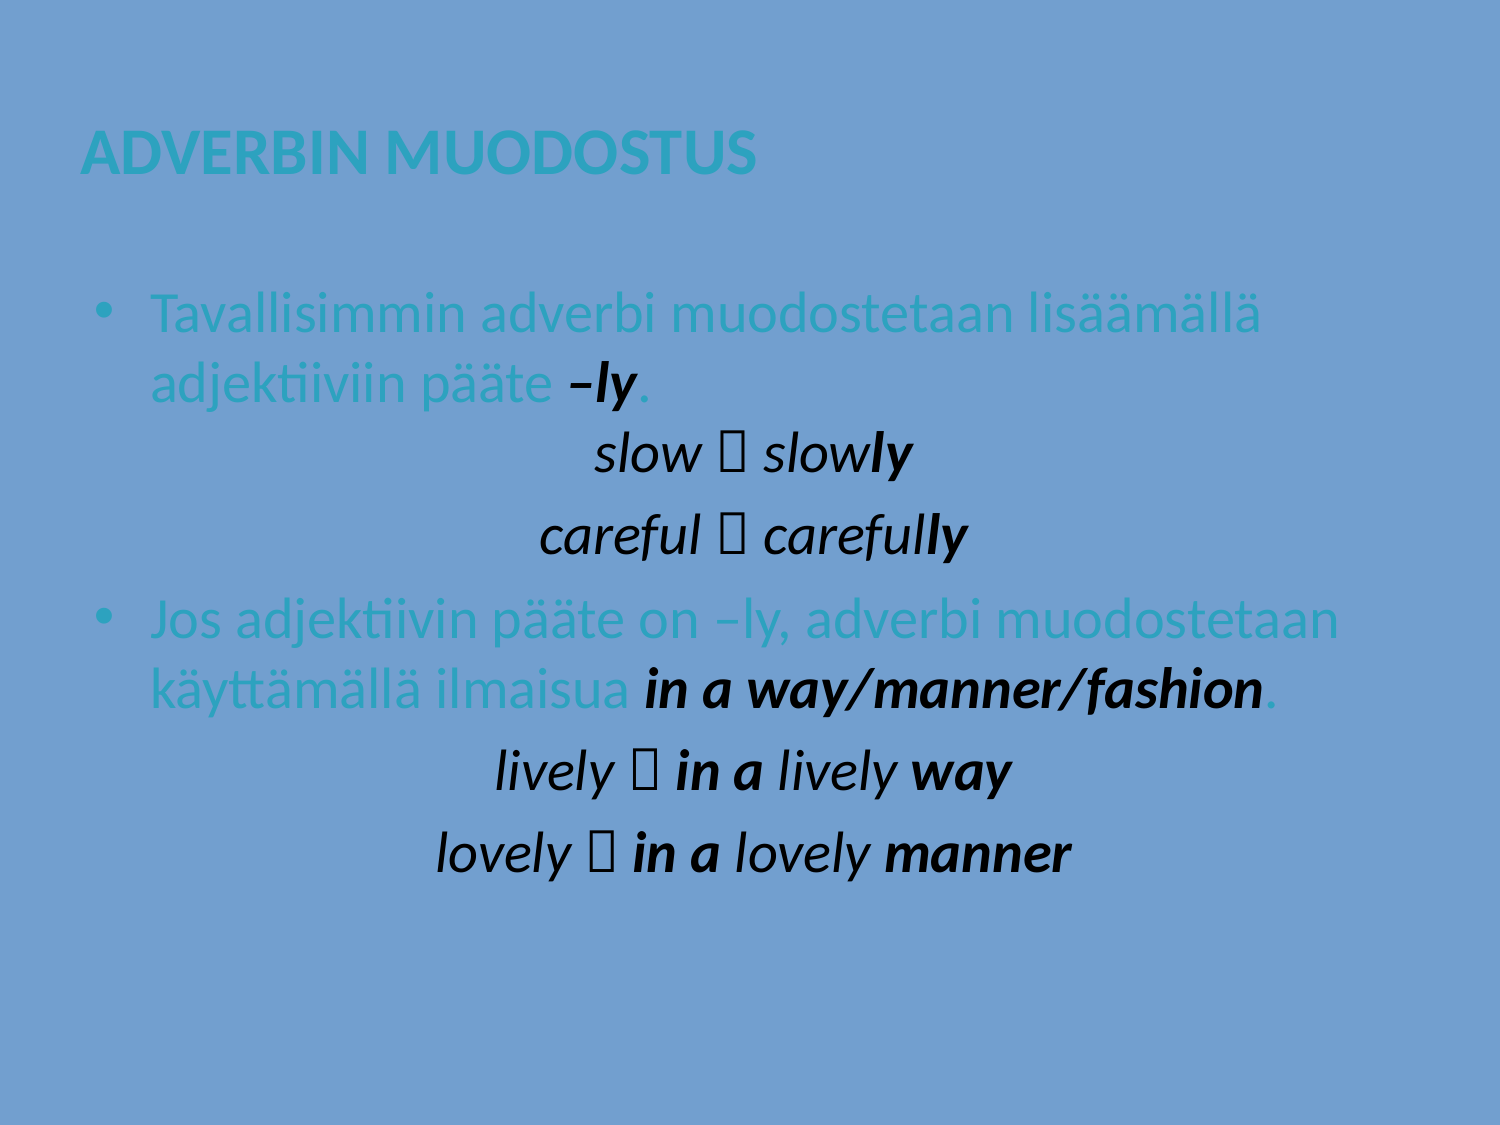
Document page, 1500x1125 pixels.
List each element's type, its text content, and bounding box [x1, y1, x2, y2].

list Tavallisimmin adverbi muodostetaan lisäämällä adjektiiviin pääte –ly. slow  slowly careful  carefully Jos adjektiivin pääte on –ly, adverbi muodostetaan käyttämällä ilmaisua in a way/manner/fashion. lively  in a lively way lovely  in a lovely manner [78, 267, 1429, 953]
title ADVERBIN MUODOSTUS [64, 101, 1415, 194]
